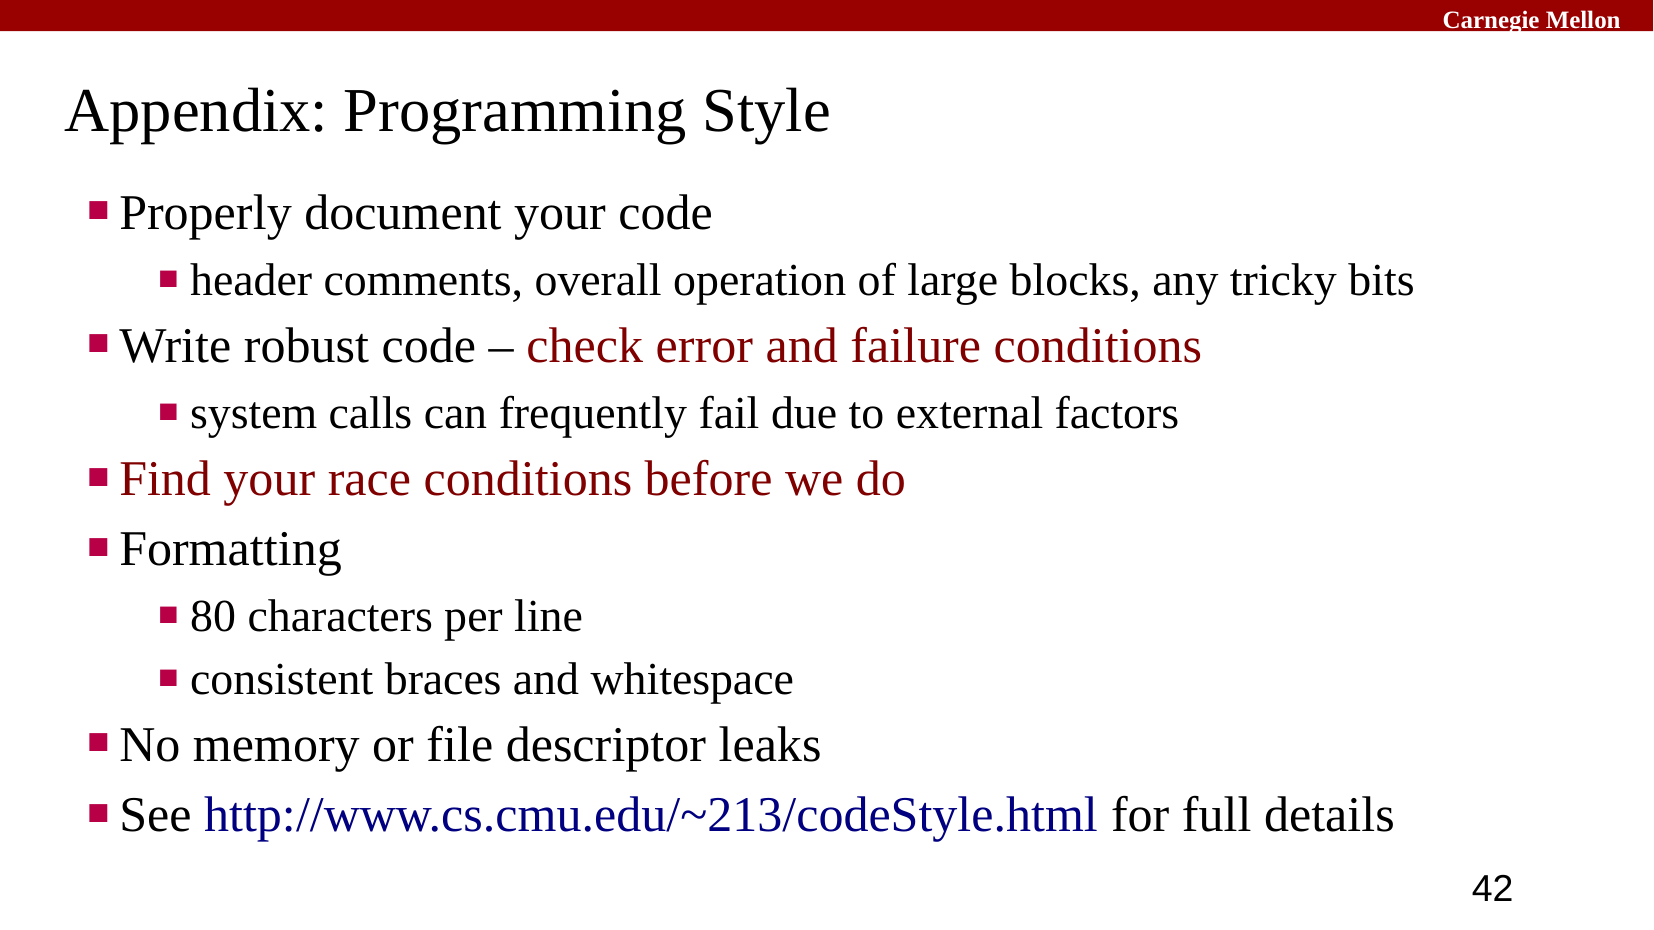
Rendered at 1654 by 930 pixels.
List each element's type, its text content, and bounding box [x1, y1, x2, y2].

list Properly document your code header comments, overall operation of large blocks, any tricky bits Write robust code – check error and failure conditions system calls can frequently fail due to external factors Find your race conditions before we do Formatting 80 characters per line consistent braces and whitespace No memory or file descriptor leaks See http://www.cs.cmu.edu/~213/codeStyle.html for full details [71, 184, 1576, 859]
title Appendix: Programming Style [64, 58, 1576, 163]
